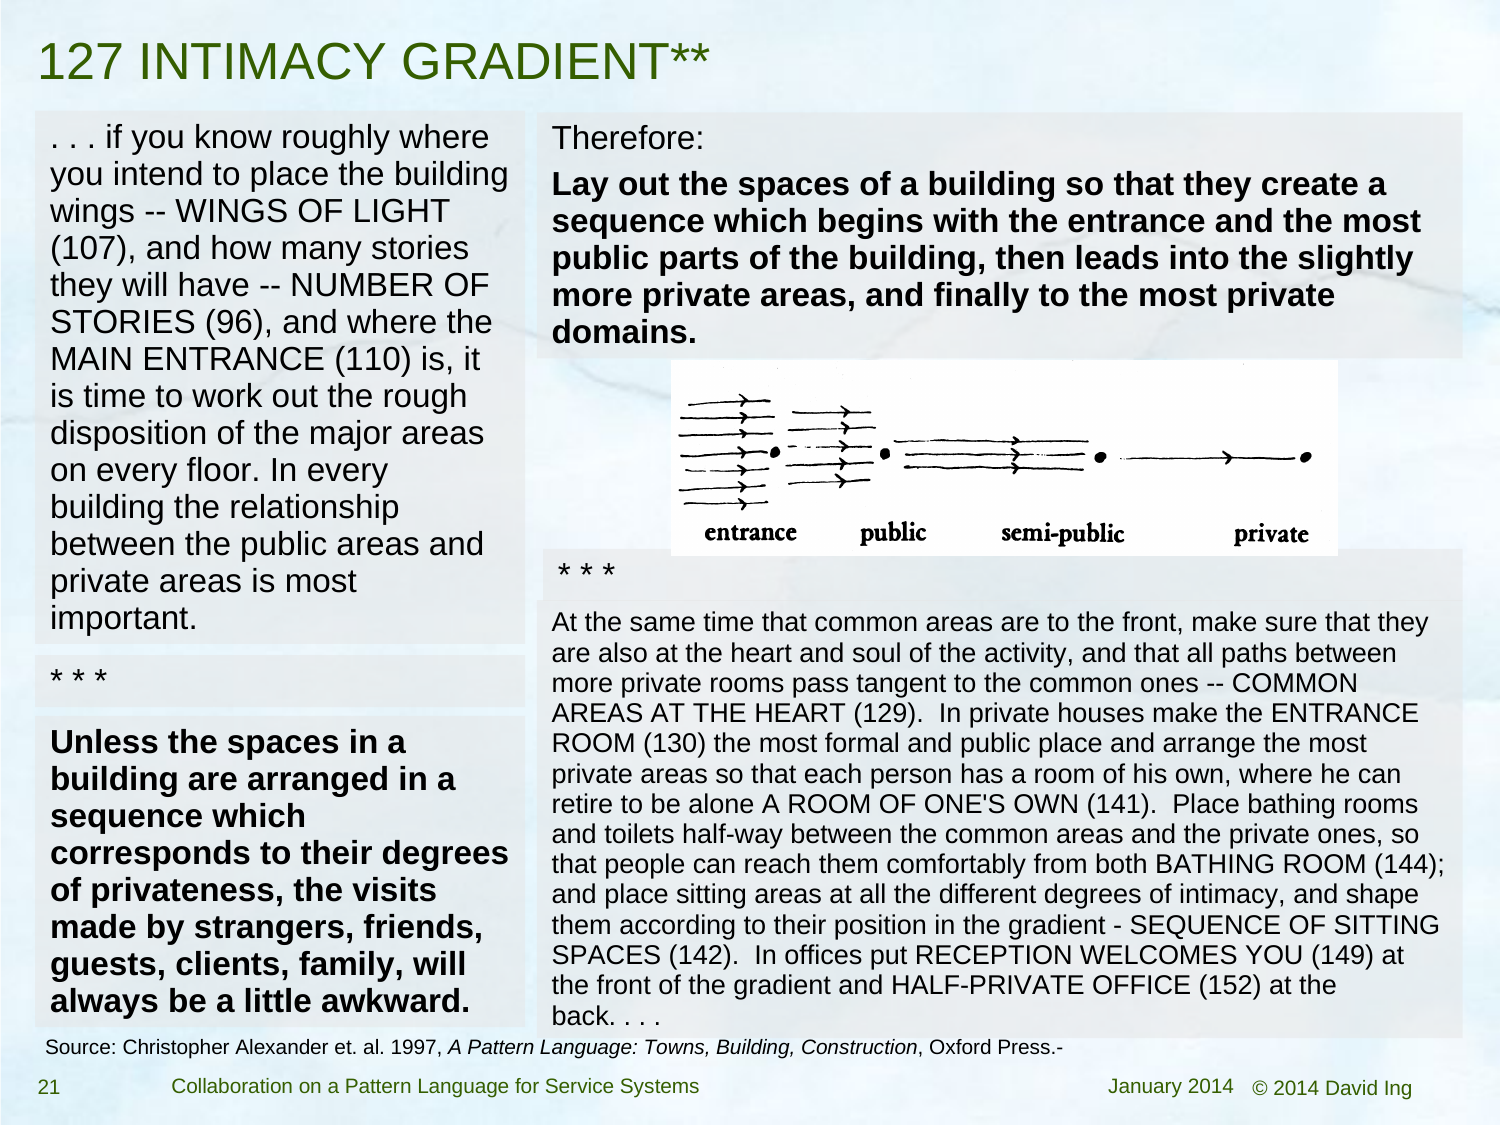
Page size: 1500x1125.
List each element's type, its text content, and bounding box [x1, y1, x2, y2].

picture [0, 0, 1500, 1125]
text_box Source: Christopher Alexander et. al. 1997, A Pattern Language: Towns, Building, Construction, Oxford Press.- [30, 1026, 1426, 1088]
text_box At the same time that common areas are to the front, make sure that they are also at the heart and soul of the activity, and that all paths between more private rooms pass tangent to the common ones -- COMMON AREAS AT THE HEART (129). In private houses make the ENTRANCE ROOM (130) the most formal and public place and arrange the most private areas so that each person has a room of his own, where he can retire to be alone A ROOM OF ONE'S OWN (141). Place bathing rooms and toilets half-way between the common areas and the private ones, so that people can reach them comfortably from both BATHING ROOM (144); and place sitting areas at all the different degrees of intimacy, and shape them according to their position in the gradient - SEQUENCE OF SITTING SPACES (142). In offices put RECEPTION WELCOMES YOU (149) at the front of the gradient and HALF-PRIVATE OFFICE (152) at the back. . . . [536, 600, 1463, 1039]
text_box * * * [35, 655, 526, 708]
text_box . . . if you know roughly where you intend to place the building wings -- WINGS OF LIGHT (107), and how many stories they will have -- NUMBER OF STORIES (96), and where the MAIN ENTRANCE (110) is, it is time to work out the rough disposition of the major areas on every floor. In every building the relationship between the public areas and private areas is most important. [35, 110, 526, 644]
title 127 INTIMACY GRADIENT** [37, 37, 1463, 152]
text_box * * * [543, 548, 1463, 601]
text_box Therefore: Lay out the spaces of a building so that they create a sequence which begins with the entrance and the most public parts of the building, then leads into the slightly more private areas, and finally to the most private domains. [536, 112, 1463, 359]
text_box Unless the spaces in a building are arranged in a sequence which corresponds to their degrees of privateness, the visits made by strangers, friends, guests, clients, family, will always be a little awkward. [35, 715, 526, 1026]
